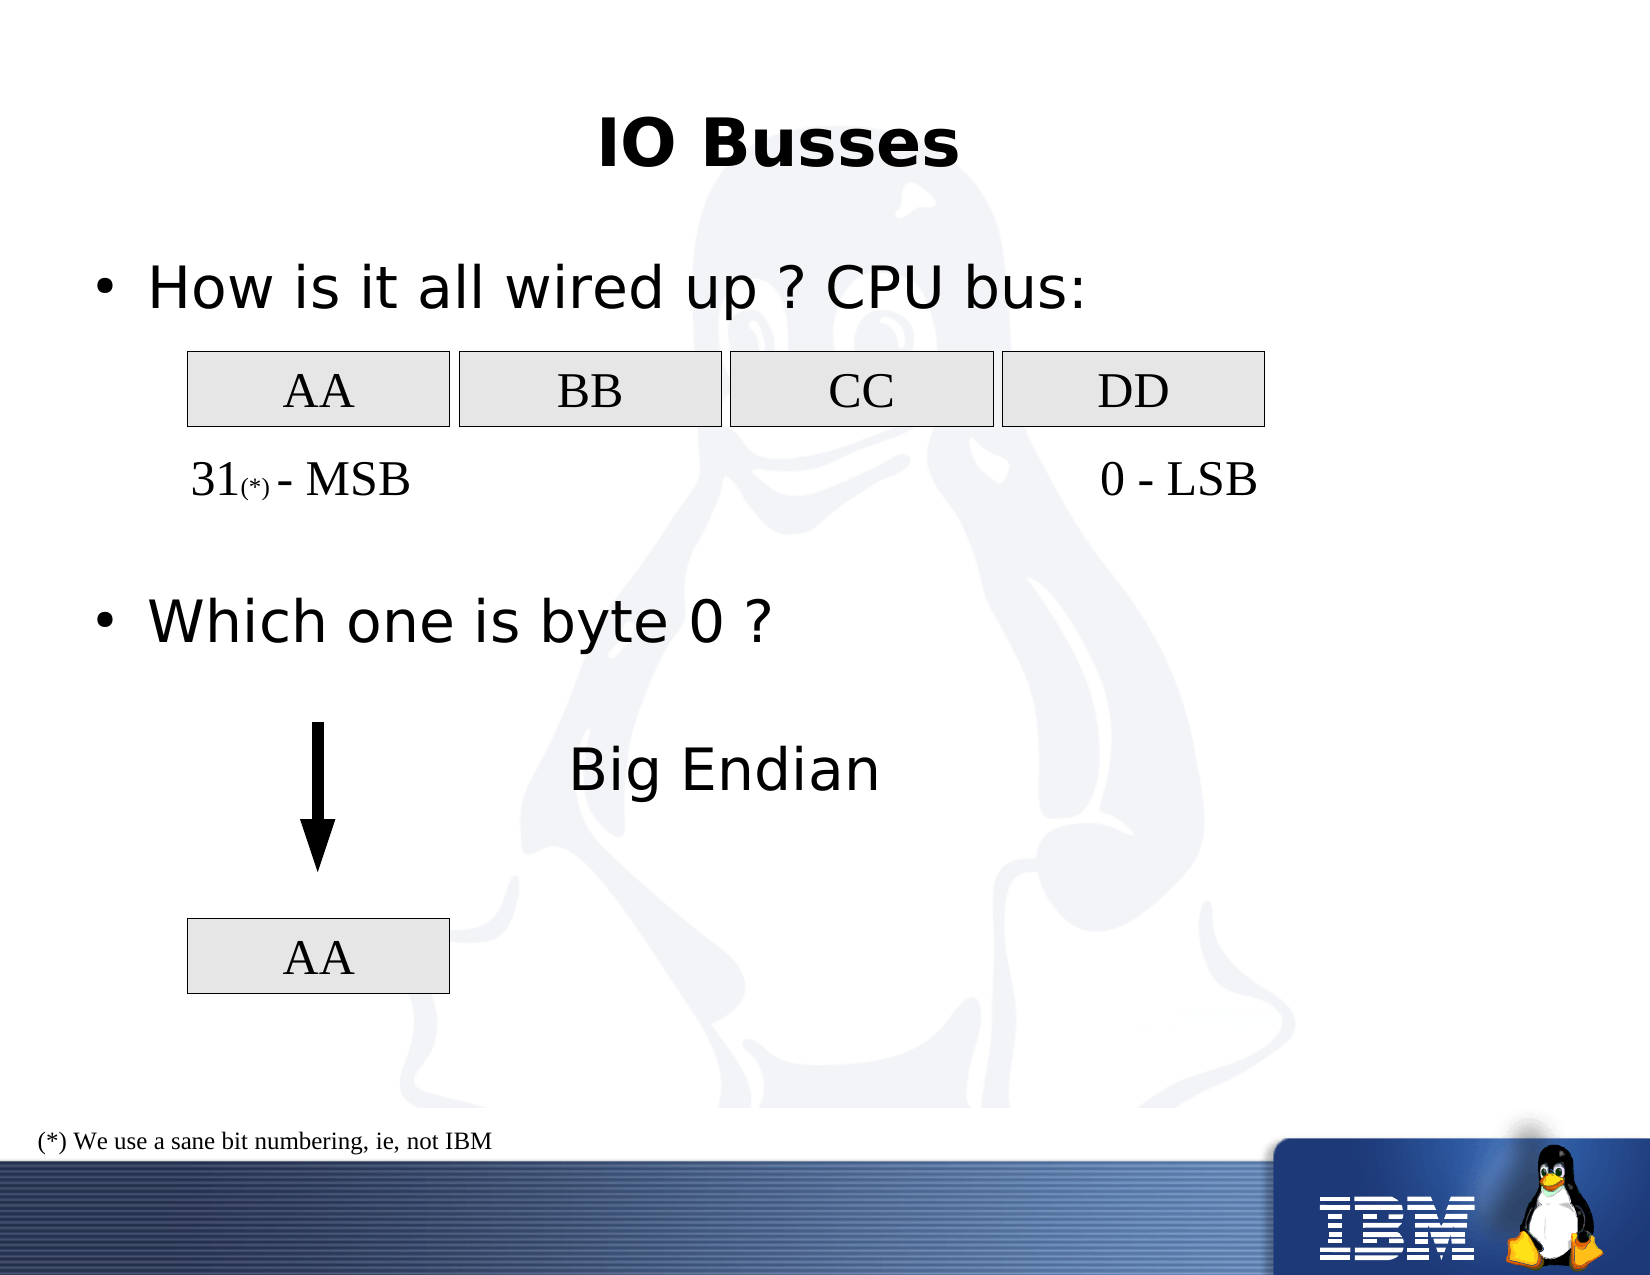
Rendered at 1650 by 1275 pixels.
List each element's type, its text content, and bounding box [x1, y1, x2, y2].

text_box CC [730, 351, 994, 427]
text_box 31(*) - MSB [190, 446, 412, 502]
text_box (*) We use a sane bit numbering, ie, not IBM [37, 1125, 492, 1153]
text_box AA [187, 918, 450, 994]
text_box 0 - LSB [1100, 446, 1259, 502]
text_box DD [1002, 351, 1265, 427]
list How is it all wired up ? CPU bus: Which one is byte 0 ? [76, 253, 1457, 1147]
text_box Big Endian [568, 730, 881, 799]
title IO Busses [76, 76, 1457, 211]
text_box BB [459, 351, 722, 427]
text_box AA [187, 351, 450, 427]
